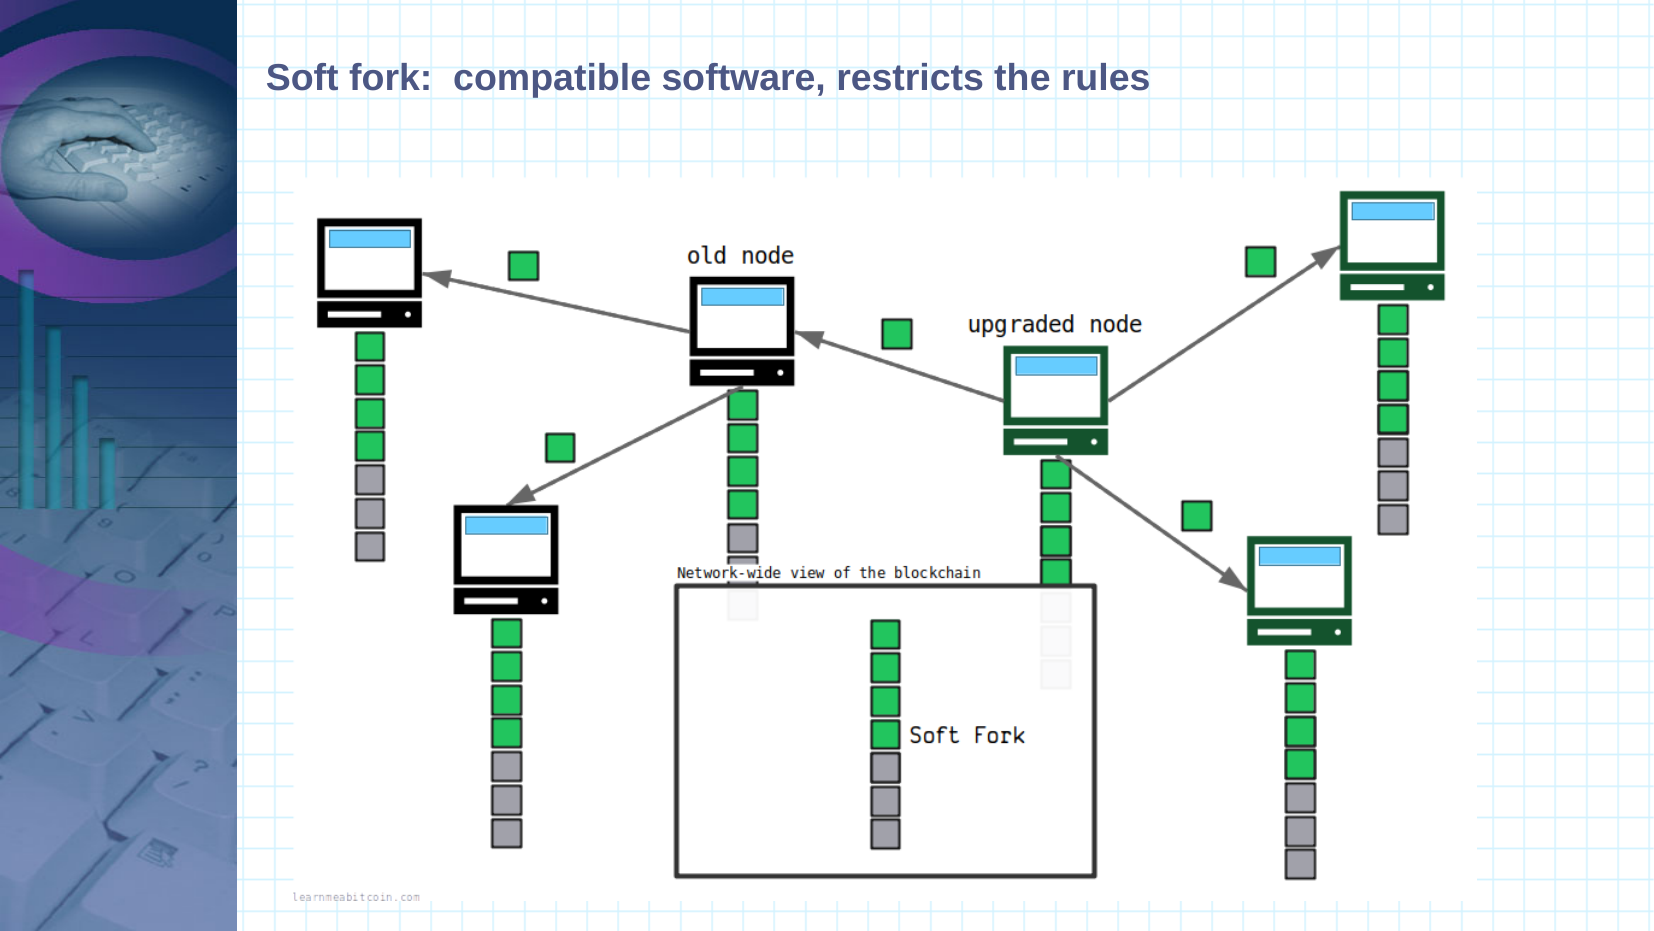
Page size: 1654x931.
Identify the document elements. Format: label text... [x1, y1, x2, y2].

title Soft fork: compatible software, restricts the rules [265, 0, 1651, 156]
picture [0, 0, 1654, 931]
